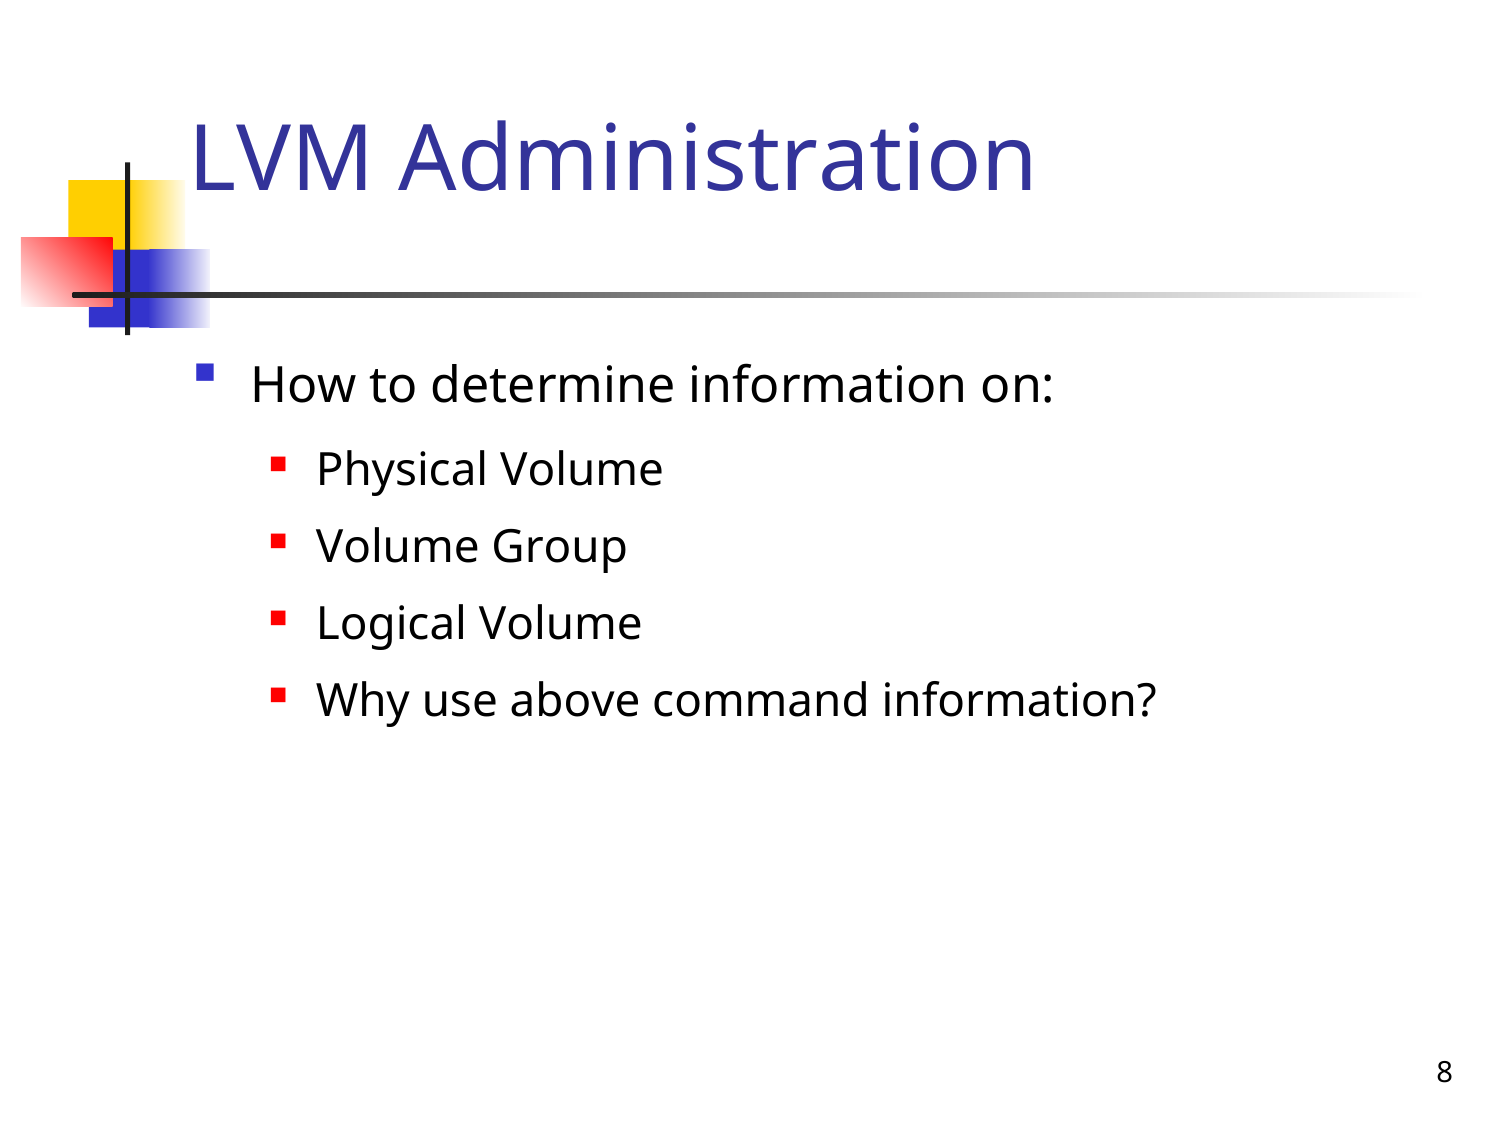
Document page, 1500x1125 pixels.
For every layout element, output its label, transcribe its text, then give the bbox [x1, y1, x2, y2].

title LVM Administration [188, 42, 1468, 268]
list How to determine information on: Physical Volume Volume Group Logical Volume Why use above command information? [193, 331, 1469, 1059]
